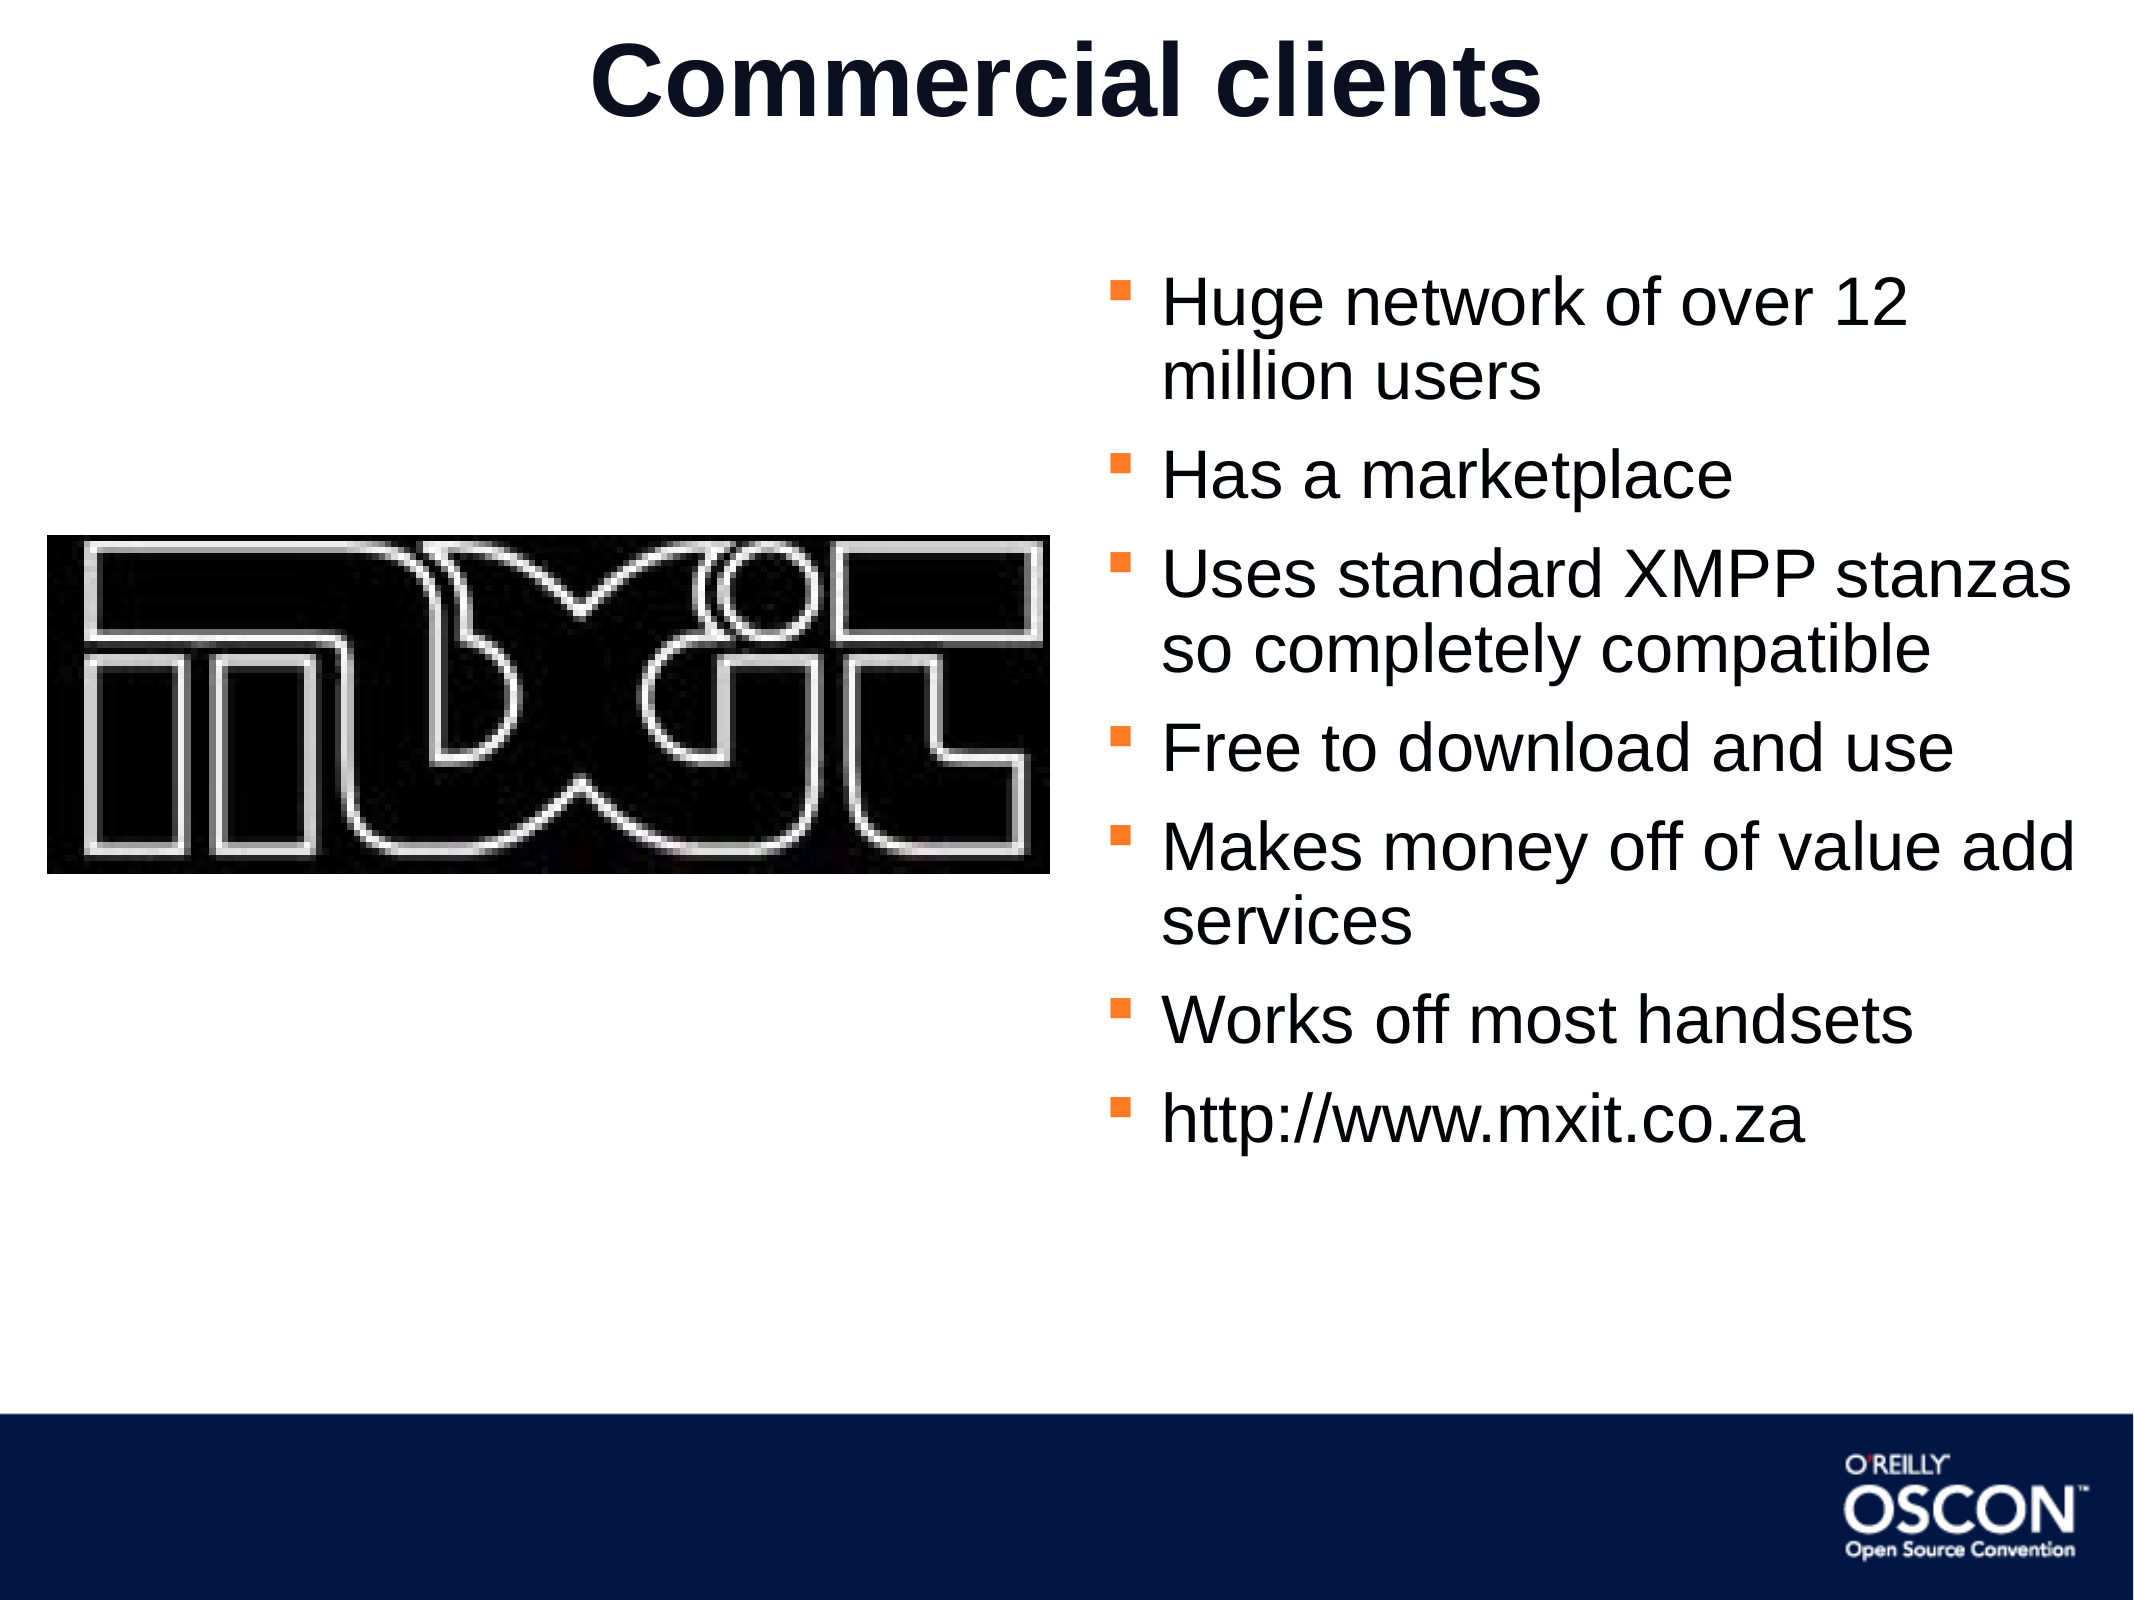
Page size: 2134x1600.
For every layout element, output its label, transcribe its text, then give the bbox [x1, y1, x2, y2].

picture [0, 0, 2134, 1600]
title Commercial clients [41, 0, 2094, 152]
list Huge network of over 12 million users Has a marketplace Uses standard XMPP stanzas so completely compatible Free to download and use Makes money off of value add services Works off most handsets http://www.mxit.co.za [1090, 257, 2093, 1167]
